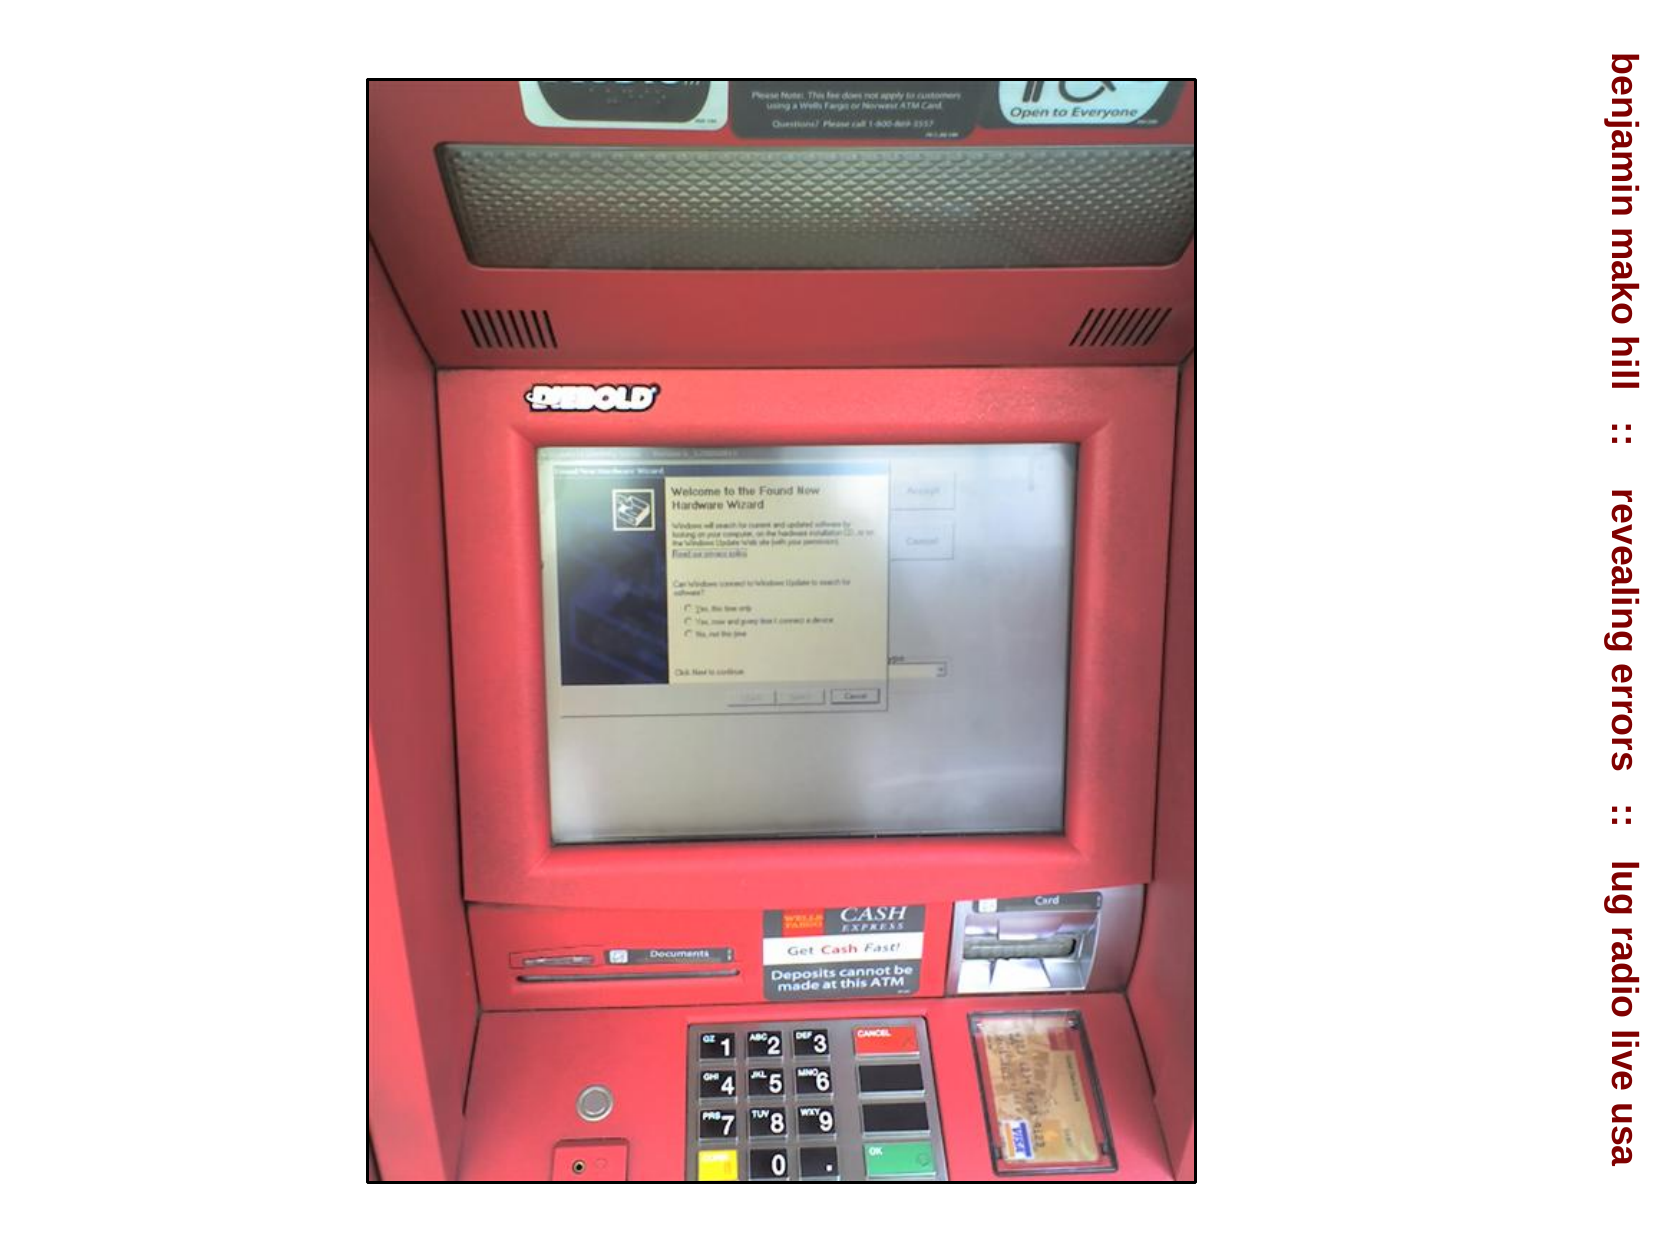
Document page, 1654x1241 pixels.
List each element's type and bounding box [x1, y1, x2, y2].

picture [369, 81, 1195, 1182]
